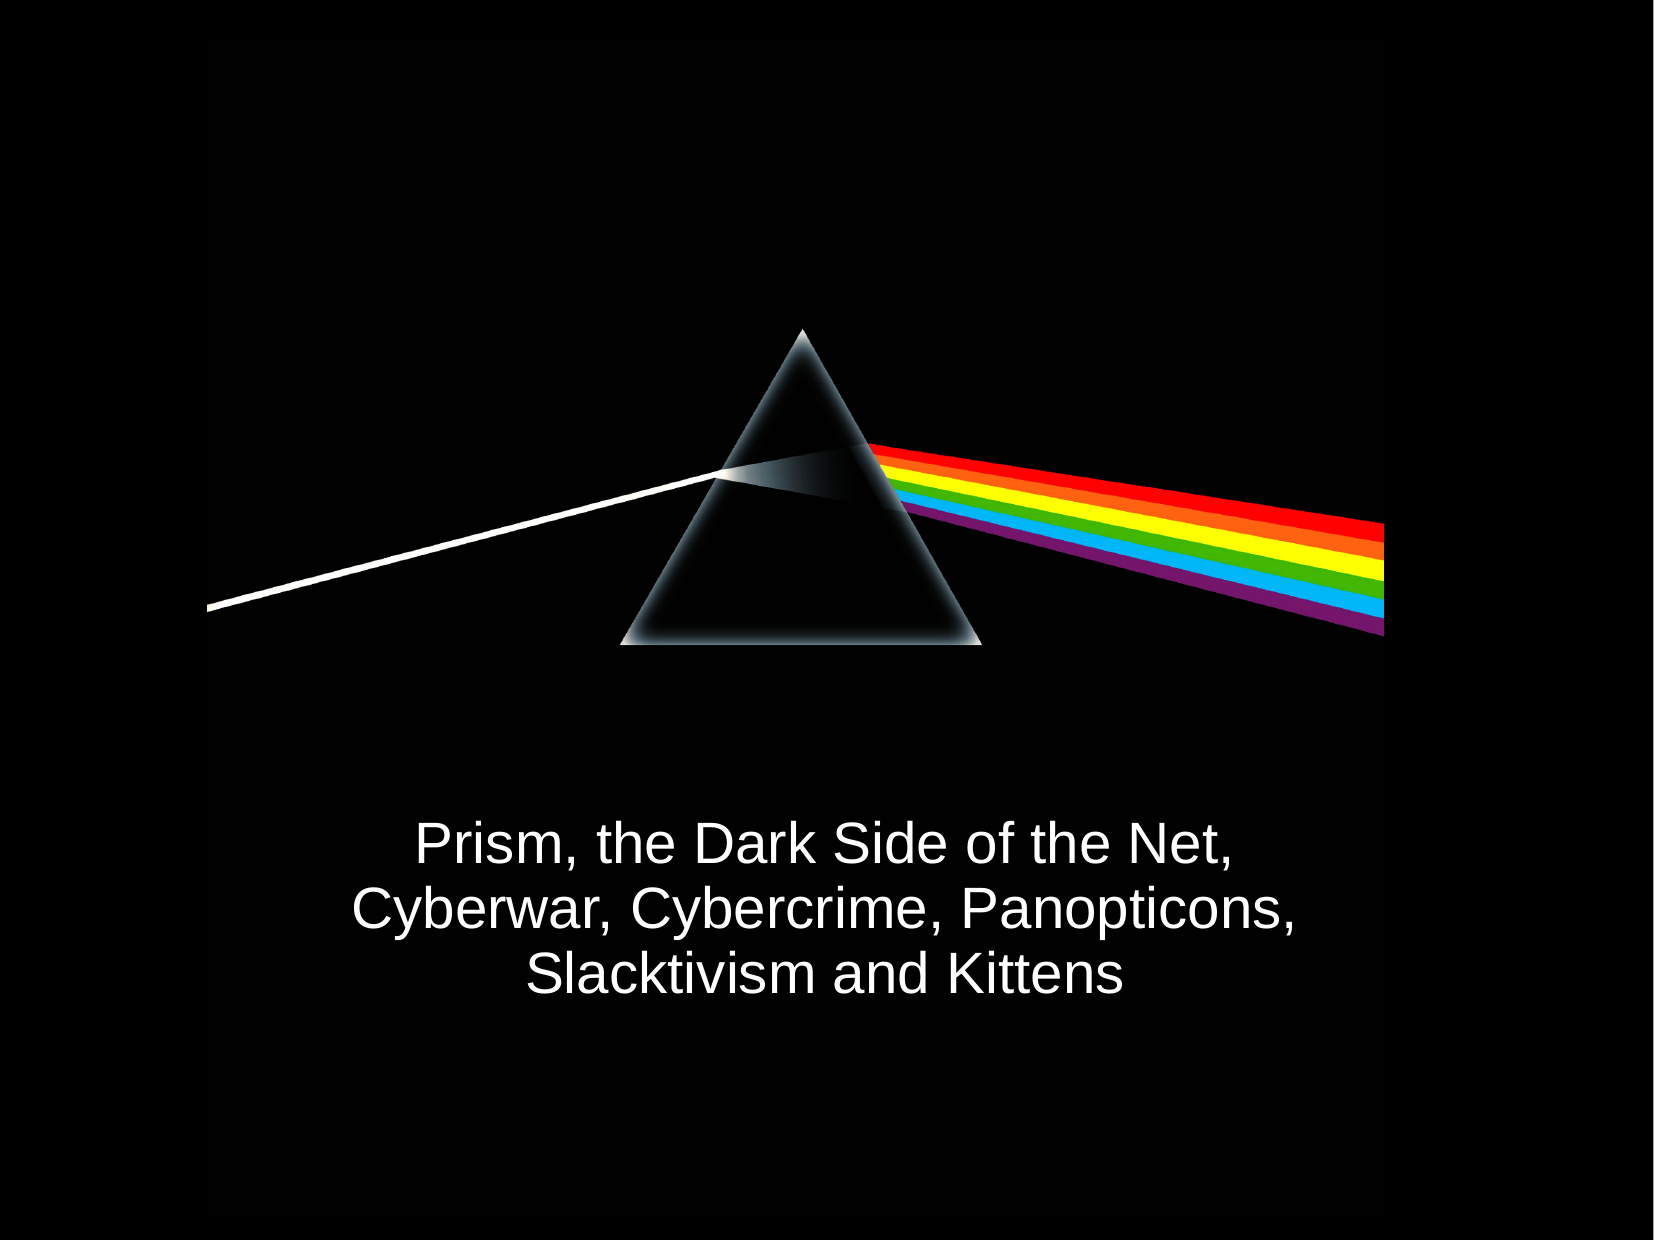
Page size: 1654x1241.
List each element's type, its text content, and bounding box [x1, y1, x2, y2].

picture [207, 41, 1384, 1217]
text_box Prism, the Dark Side of the Net, Cyberwar, Cybercrime, Panopticons, Slacktivism and Kittens [304, 803, 1347, 1014]
